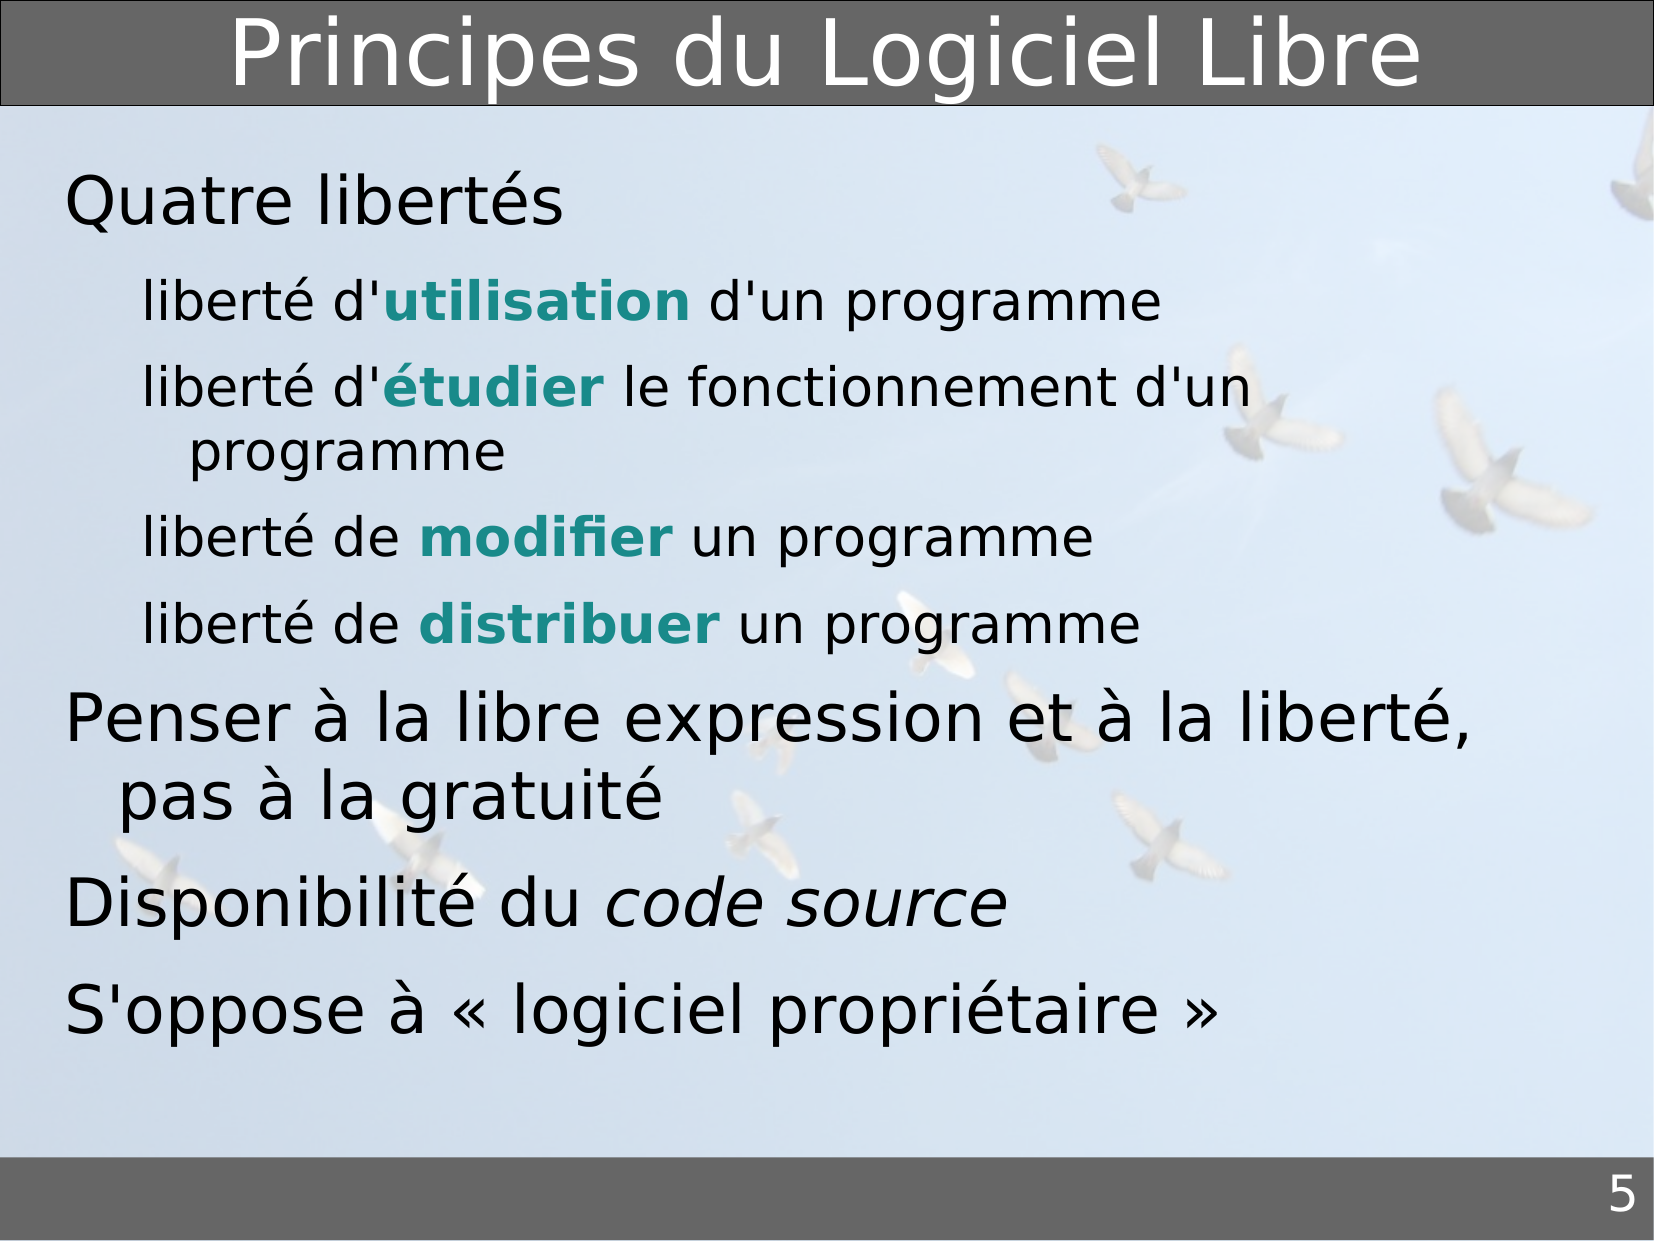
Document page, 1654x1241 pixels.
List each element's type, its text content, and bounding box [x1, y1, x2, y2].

title Principes du Logiciel Libre [0, 0, 1654, 108]
list Quatre libertés liberté d'utilisation d'un programme liberté d'étudier le fonctionnement d'un programme liberté de modifier un programme liberté de distribuer un programme Penser à la libre expression et à la liberté, pas à la gratuité Disponibilité du code source S'oppose à « logiciel propriétaire » [46, 162, 1585, 1050]
